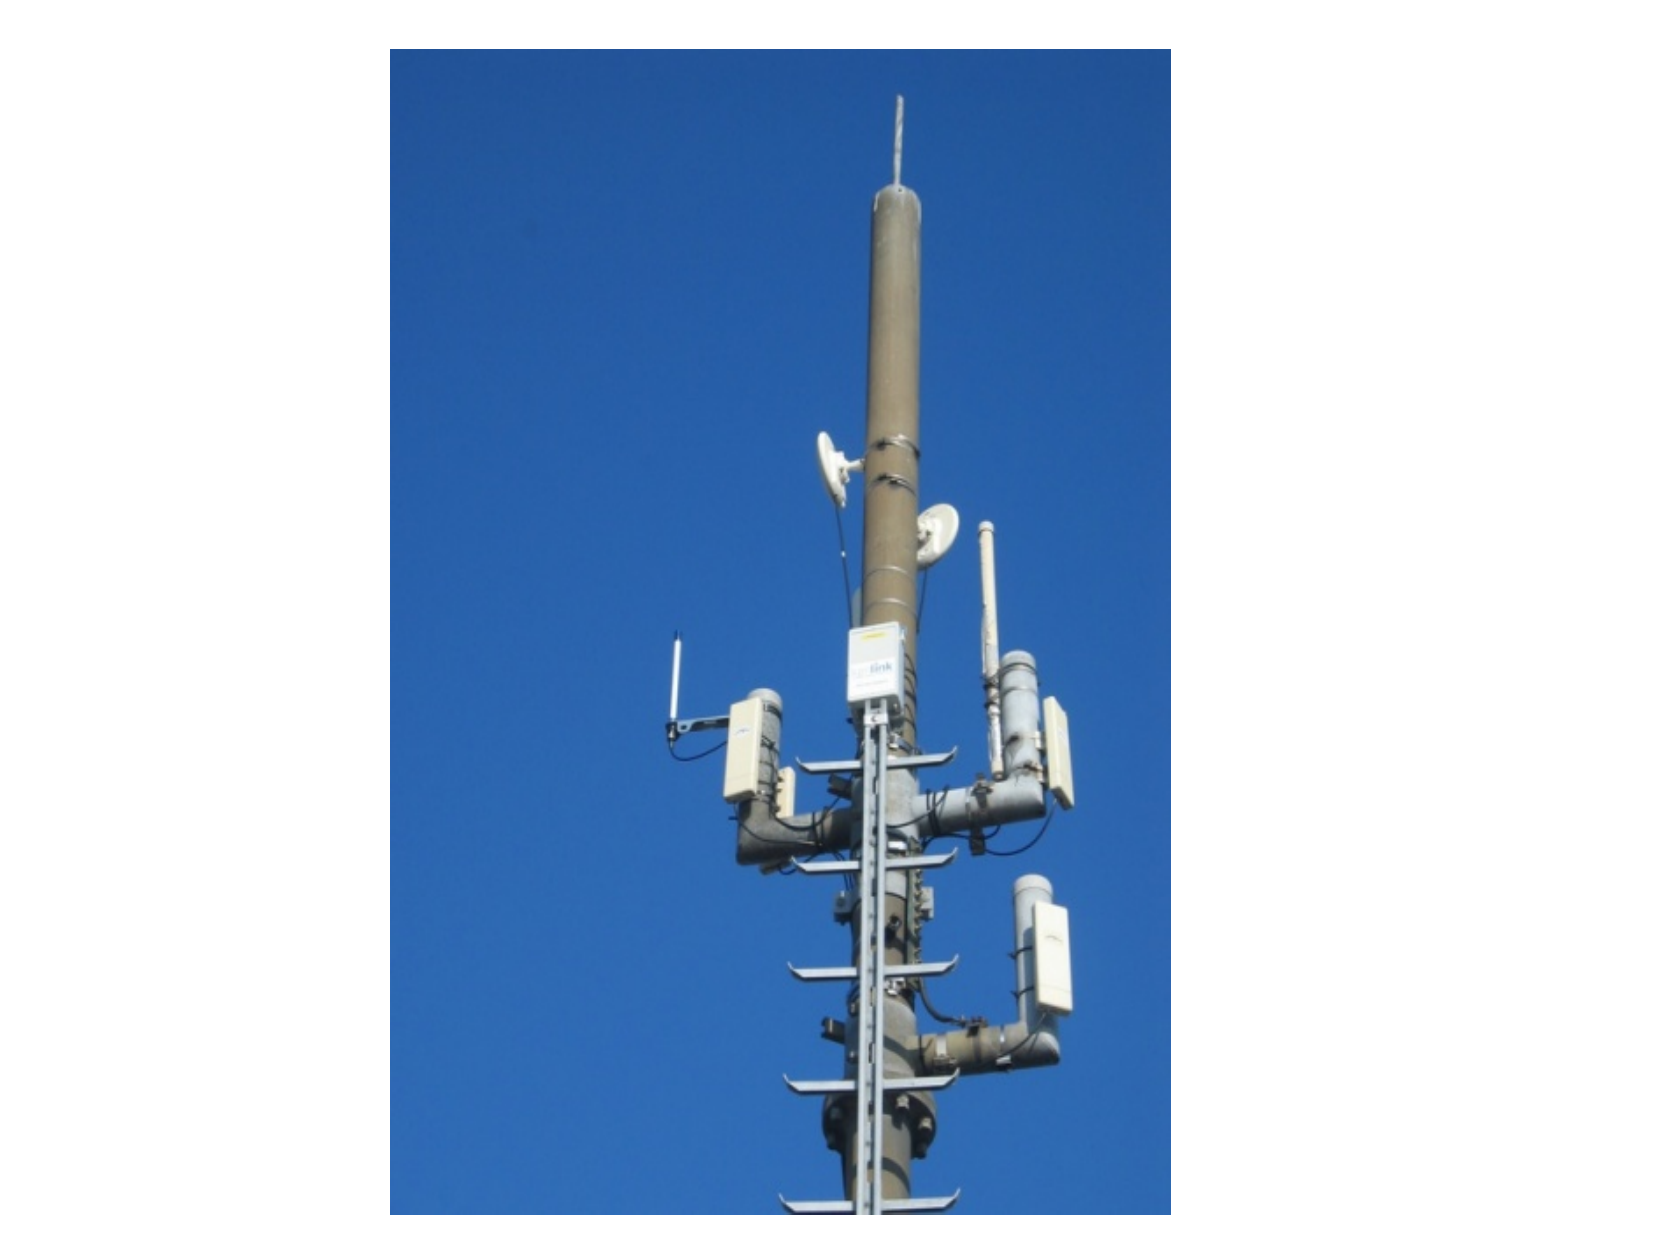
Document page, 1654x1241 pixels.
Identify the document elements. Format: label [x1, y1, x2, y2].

picture [390, 49, 1171, 1216]
